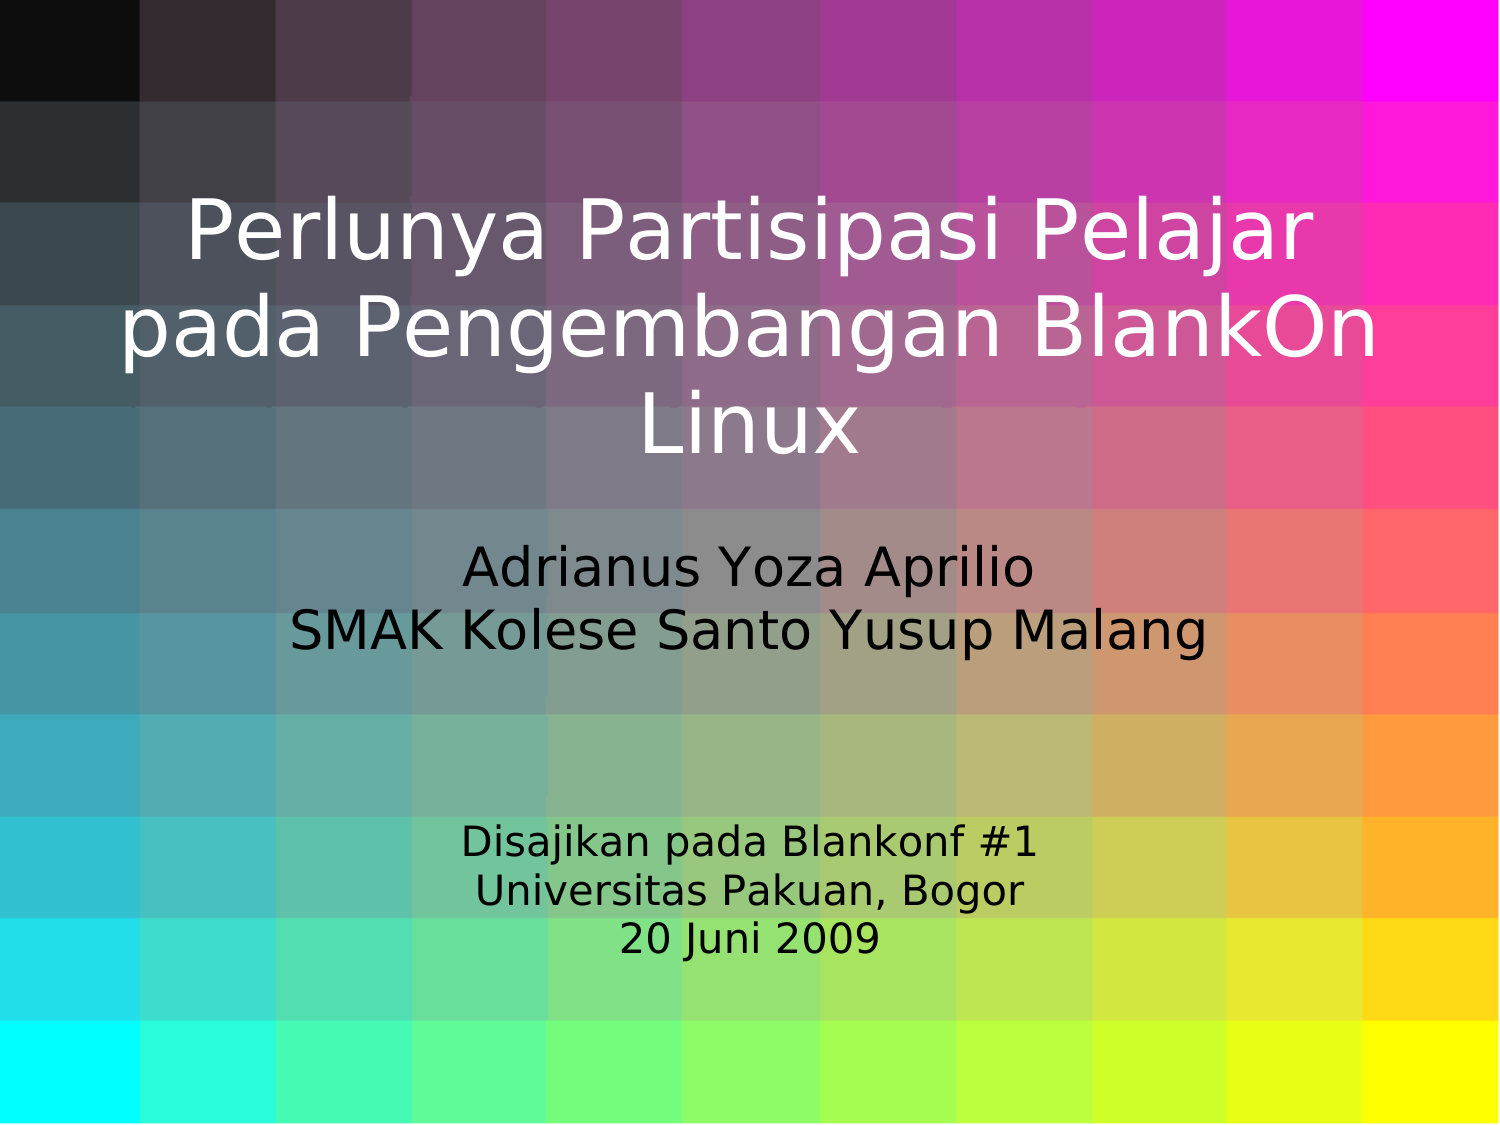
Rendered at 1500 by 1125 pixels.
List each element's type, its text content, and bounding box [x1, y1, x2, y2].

picture [0, 0, 1500, 1125]
title Perlunya Partisipasi Pelajar pada Pengembangan BlankOn Linux Adrianus Yoza Aprilio SMAK Kolese Santo Yusup Malang Disajikan pada Blankonf #1 Universitas Pakuan, Bogor 20 Juni 2009 [74, 37, 1426, 1109]
